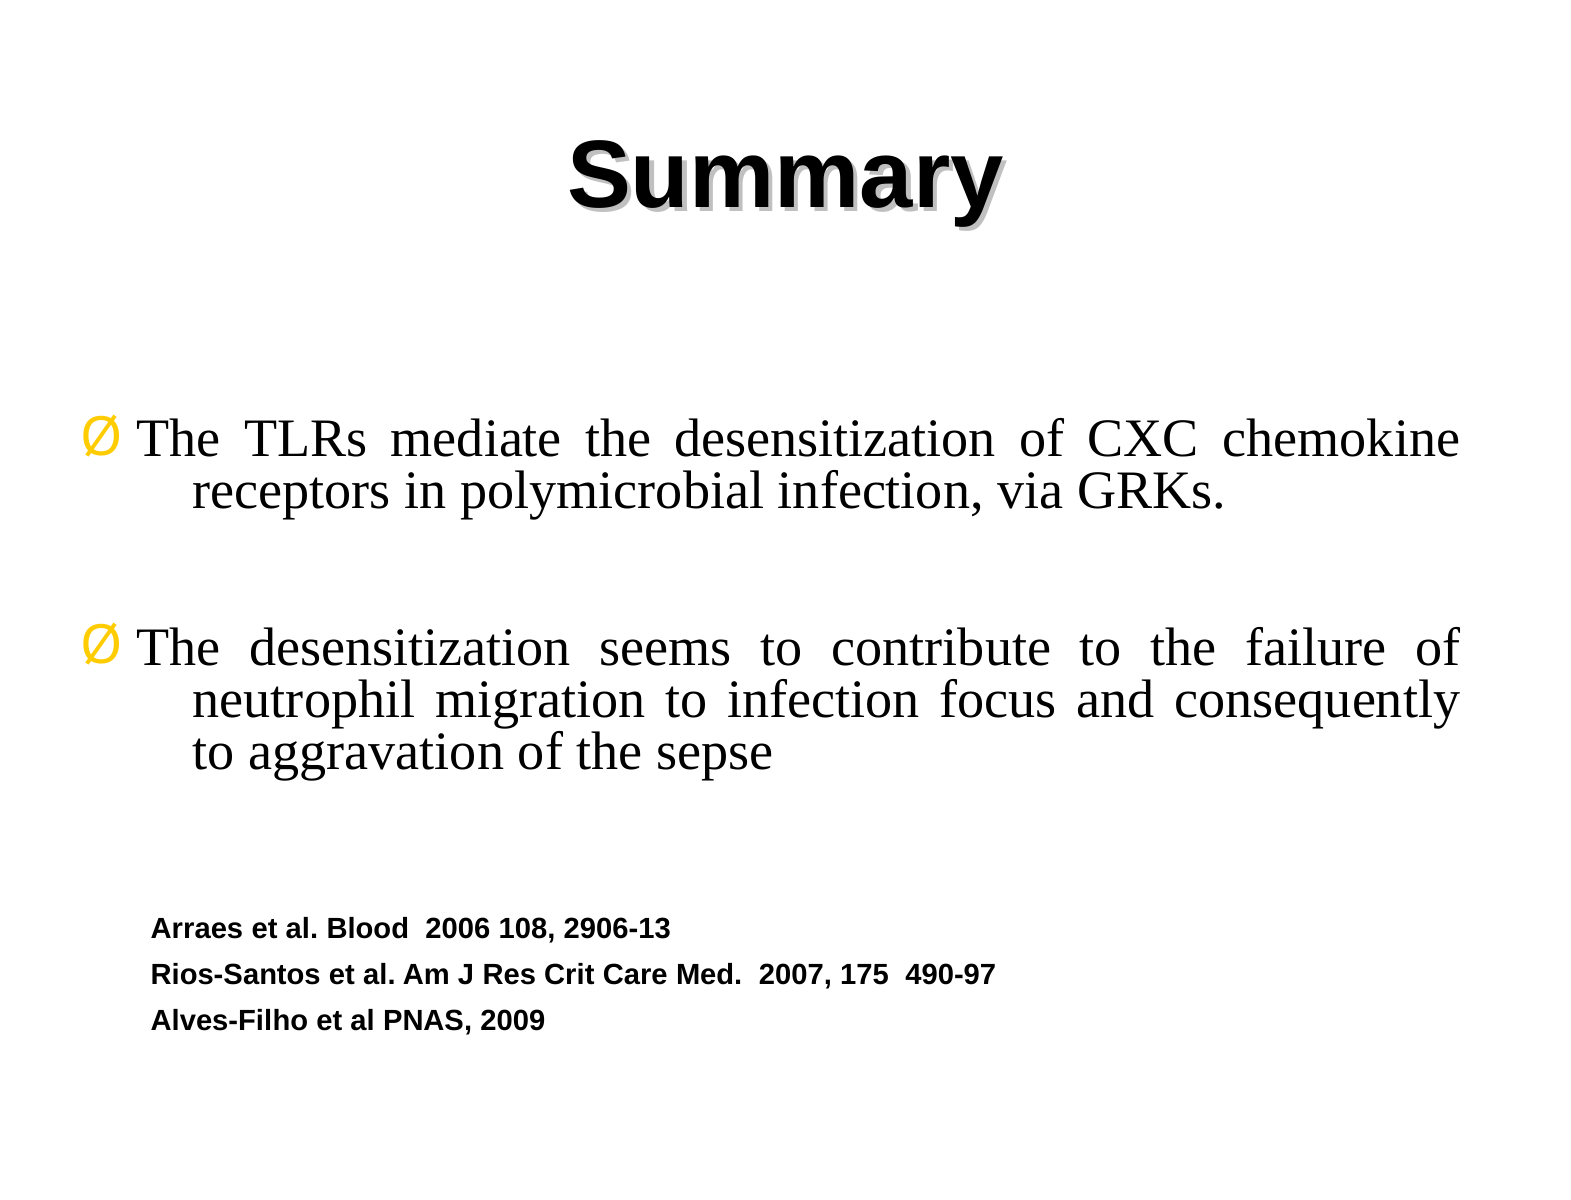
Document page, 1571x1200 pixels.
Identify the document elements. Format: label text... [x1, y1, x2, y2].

list The TLRs mediate the desensitization of CXC chemokine receptors in polymicrobial infection, via GRKs. The desensitization seems to contribute to the failure of neutrophil migration to infection focus and consequently to aggravation of the sepse [64, 334, 1478, 825]
title Summary [277, 80, 1294, 258]
text_box Arraes et al. Blood 2006 108, 2906-13 Rios-Santos et al. Am J Res Crit Care Med. 2007, 175 490-97 Alves-Filho et al PNAS, 2009 [135, 906, 1015, 1048]
